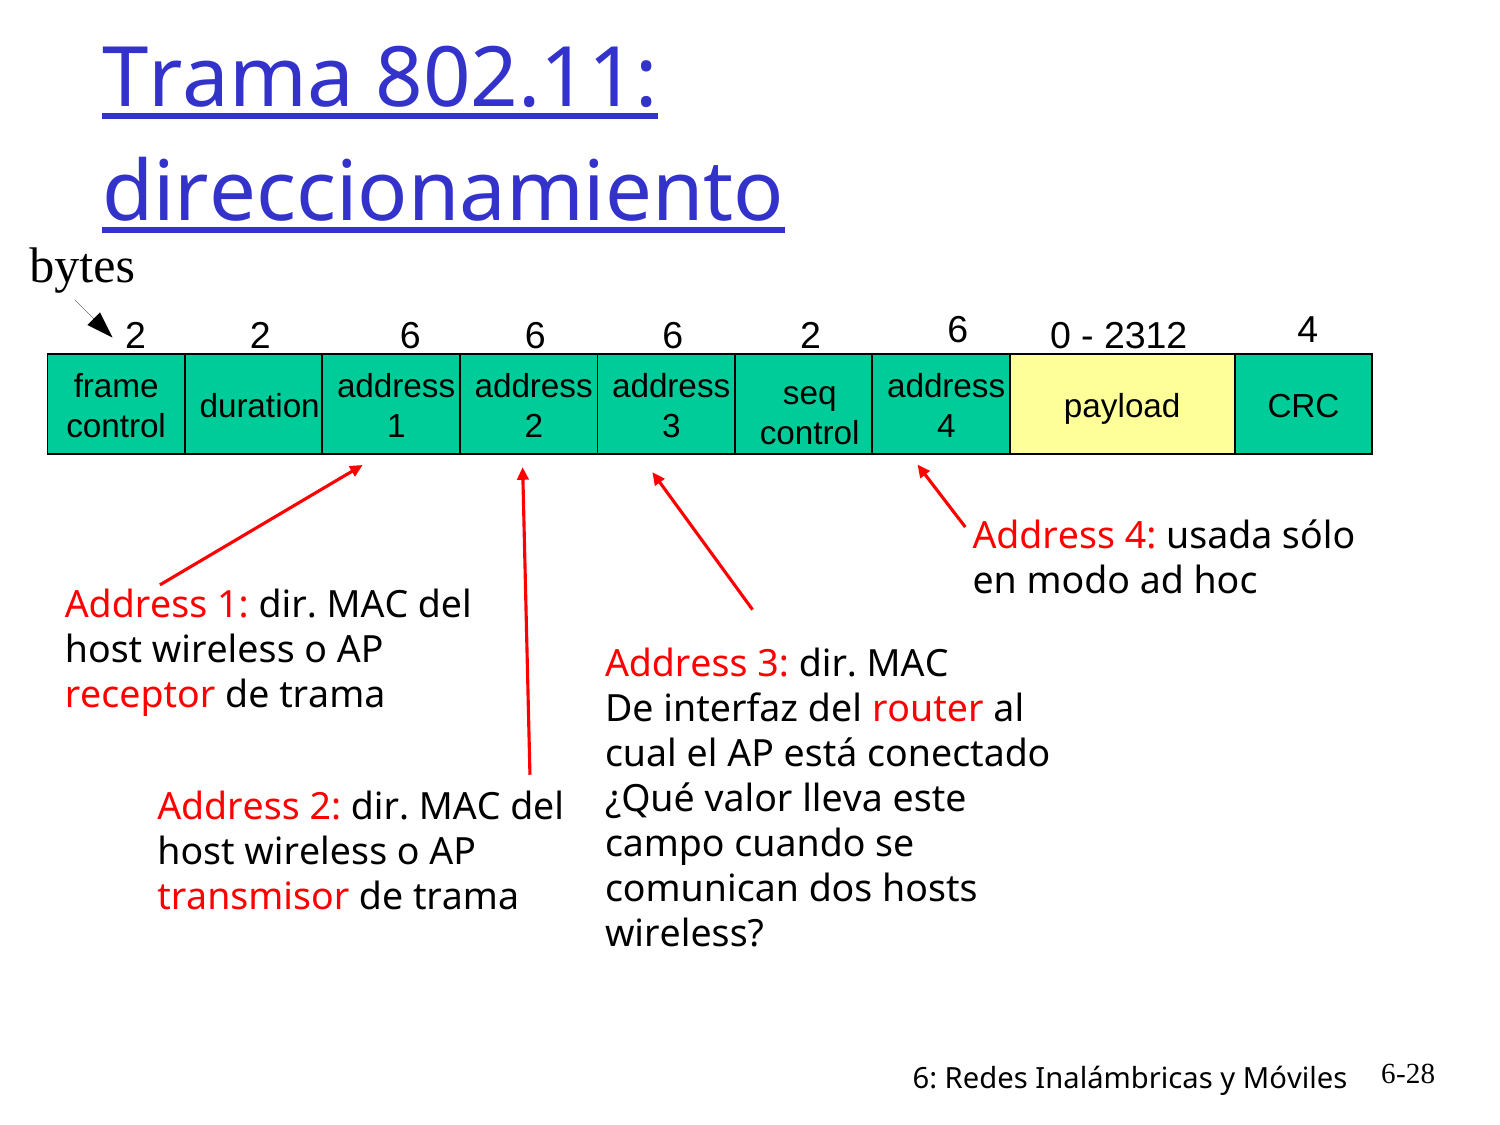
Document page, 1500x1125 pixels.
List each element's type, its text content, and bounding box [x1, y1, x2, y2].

text_box CRC [1234, 353, 1373, 454]
text_box 0 - 2312 [1035, 303, 1203, 365]
text_box address 4 [873, 353, 1009, 454]
text_box 6 [647, 303, 699, 365]
text_box address 2 [459, 353, 597, 454]
text_box Address 1: dir. MAC del host wireless o AP receptor de trama [50, 571, 497, 723]
text_box address 1 [322, 353, 459, 454]
text_box bytes [14, 225, 151, 300]
text_box 4 [1282, 297, 1333, 358]
text_box 6 [510, 303, 561, 365]
text_box Address 3: dir. MAC De interfaz del router al cual el AP está conectado ¿Qué valor lleva este campo cuando se comunican dos hosts wireless? [590, 631, 1091, 963]
text_box Address 2: dir. MAC del host wireless o AP transmisor de trama [142, 774, 580, 925]
text_box 6 [385, 303, 436, 365]
text_box 2 [235, 303, 286, 365]
text_box 2 [785, 303, 836, 363]
title Trama 802.11: direccionamiento [87, 26, 1363, 237]
text_box address 3 [597, 353, 734, 454]
text_box payload [1009, 353, 1234, 454]
text_box seq control [744, 363, 875, 460]
text_box Address 4: usada sólo en modo ad hoc [957, 503, 1386, 610]
text_box duration [184, 353, 322, 454]
text_box 6 [932, 297, 983, 358]
text_box frame control [47, 353, 184, 454]
text_box 2 [110, 303, 161, 365]
